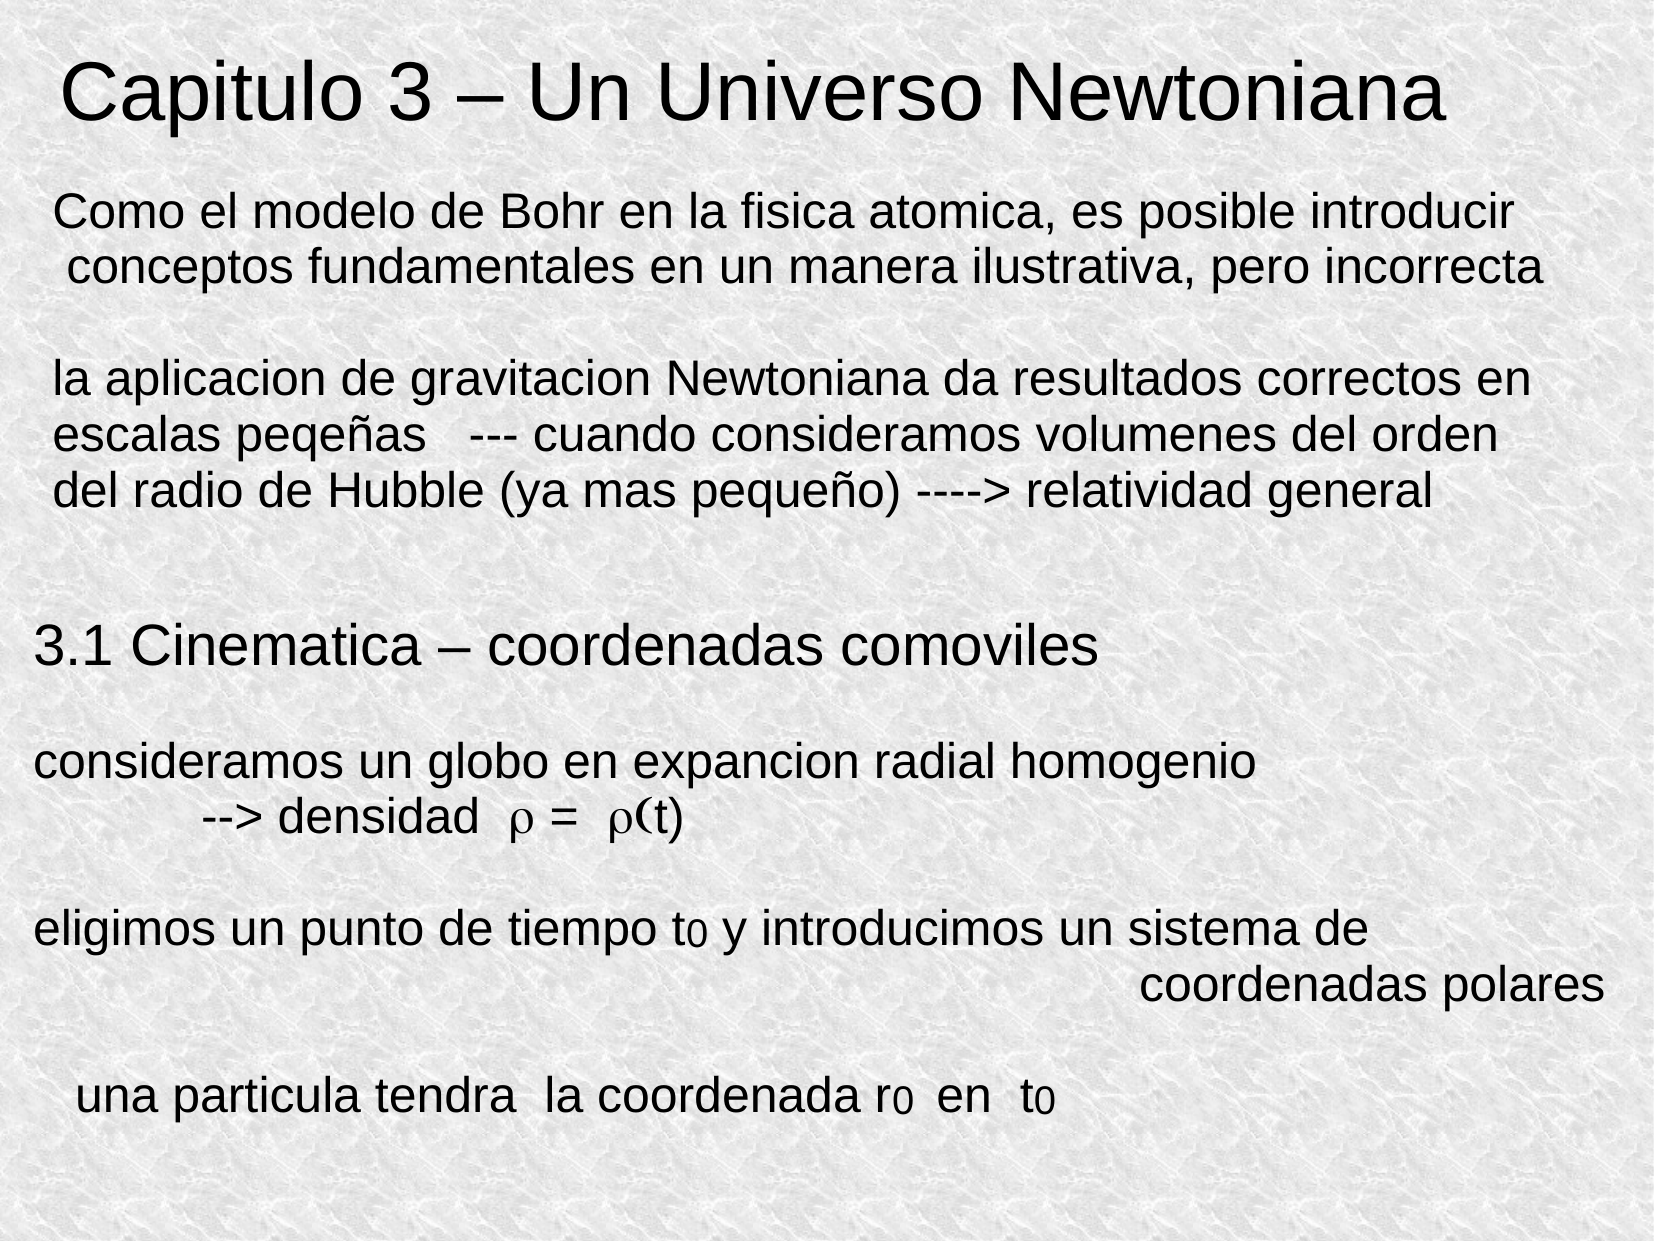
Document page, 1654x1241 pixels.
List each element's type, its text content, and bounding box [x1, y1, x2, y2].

picture [0, 0, 1654, 1241]
text_box Como el modelo de Bohr en la fisica atomica, es posible introducir conceptos fundamentales en un manera ilustrativa, pero incorrecta la aplicacion de gravitacion Newtoniana da resultados correctos en escalas peqeñas --- cuando consideramos volumenes del orden del radio de Hubble (ya mas pequeño) ----> relatividad general [37, 175, 1560, 563]
text_box Capitulo 3 – Un Universo Newtoniana [44, 37, 1463, 156]
text_box 3.1 Cinematica – coordenadas comoviles consideramos un globo en expancion radial homogenio --> densidad  = (t) eligimos un punto de tiempo t0 y introducimos un sistema de coordenadas polares una particula tendra la coordenada r0 en t0 [18, 604, 1621, 1206]
